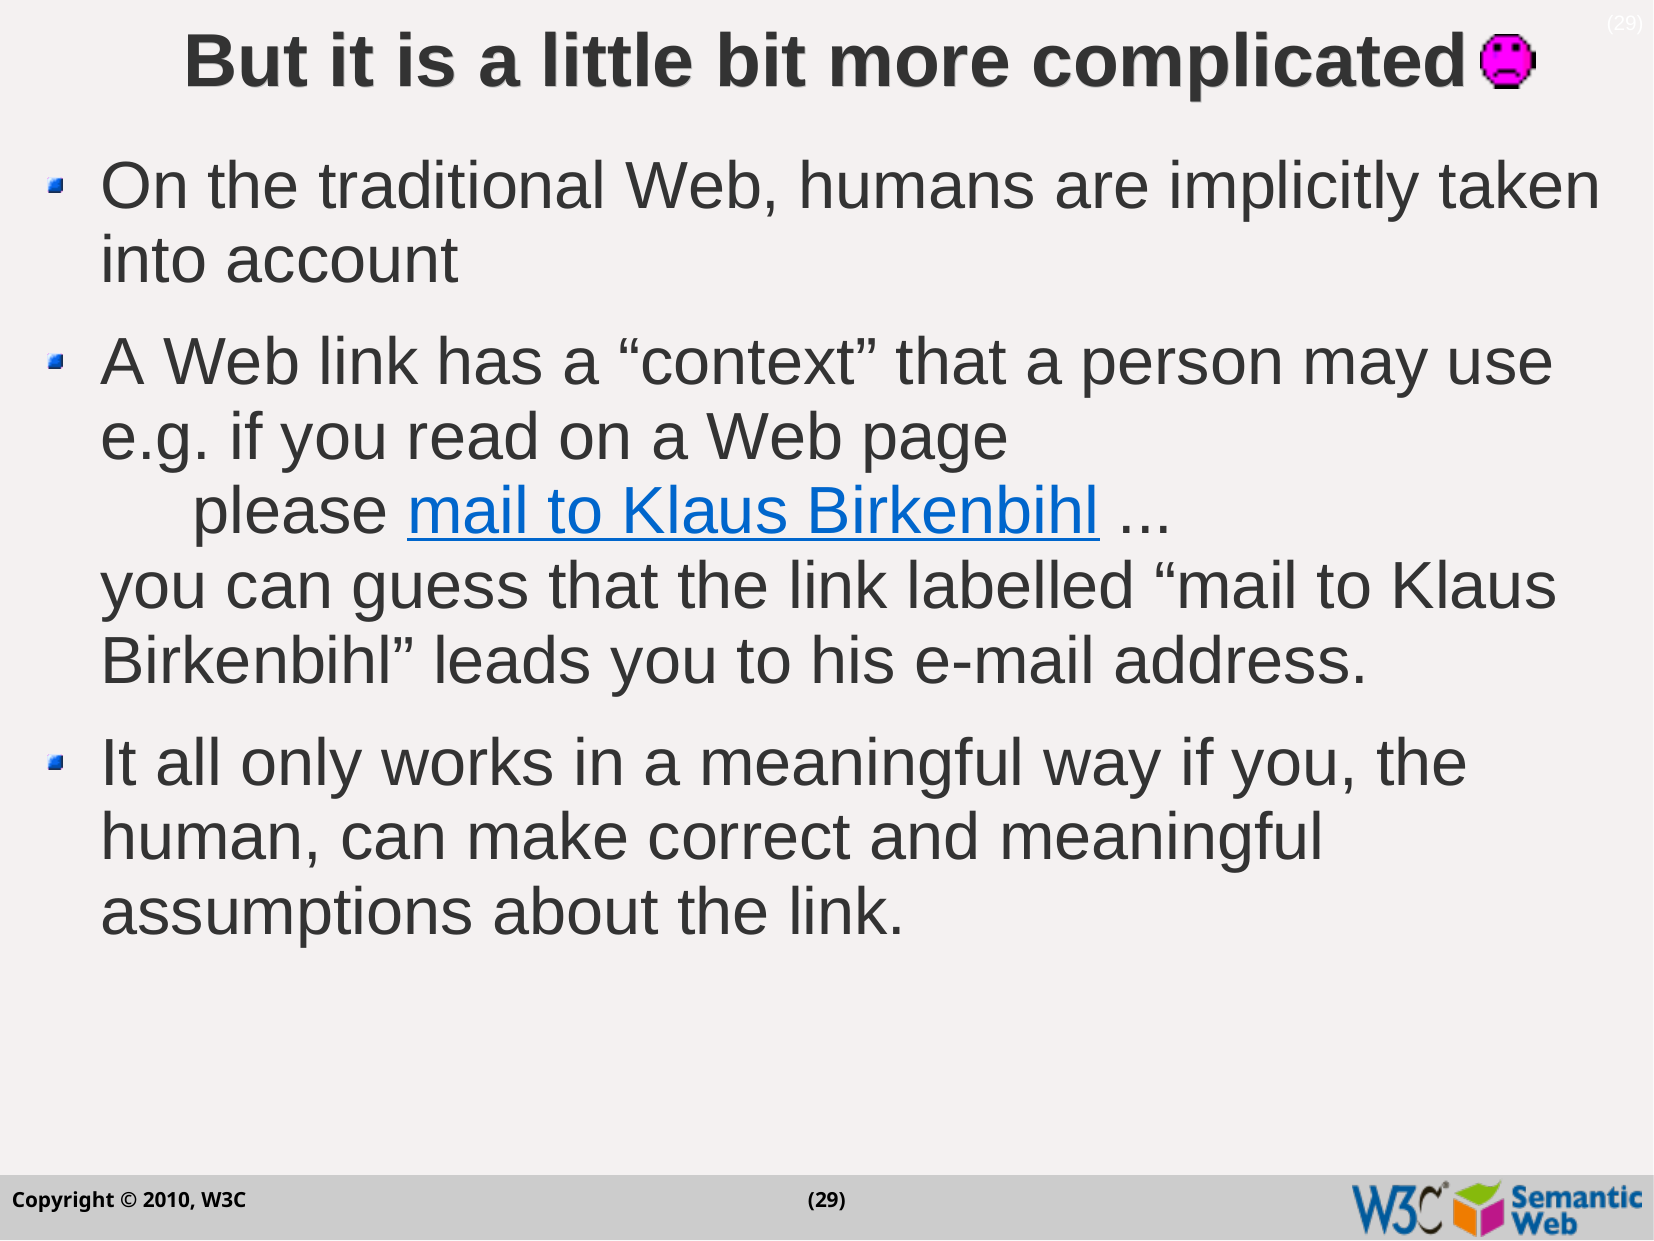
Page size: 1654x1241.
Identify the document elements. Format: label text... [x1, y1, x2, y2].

title But it is a little bit more complicated [0, 0, 1654, 119]
picture [1480, 34, 1536, 89]
list On the traditional Web, humans are implicitly taken into account A Web link has a “context” that a person may use e.g. if you read on a Web page please mail to Klaus Birkenbihl ... you can guess that the link labelled “mail to Klaus Birkenbihl” leads you to his e-mail address. It all only works in a meaningful way if you, the human, can make correct and meaningful assumptions about the link. [29, 147, 1624, 1134]
picture [1352, 1178, 1642, 1237]
